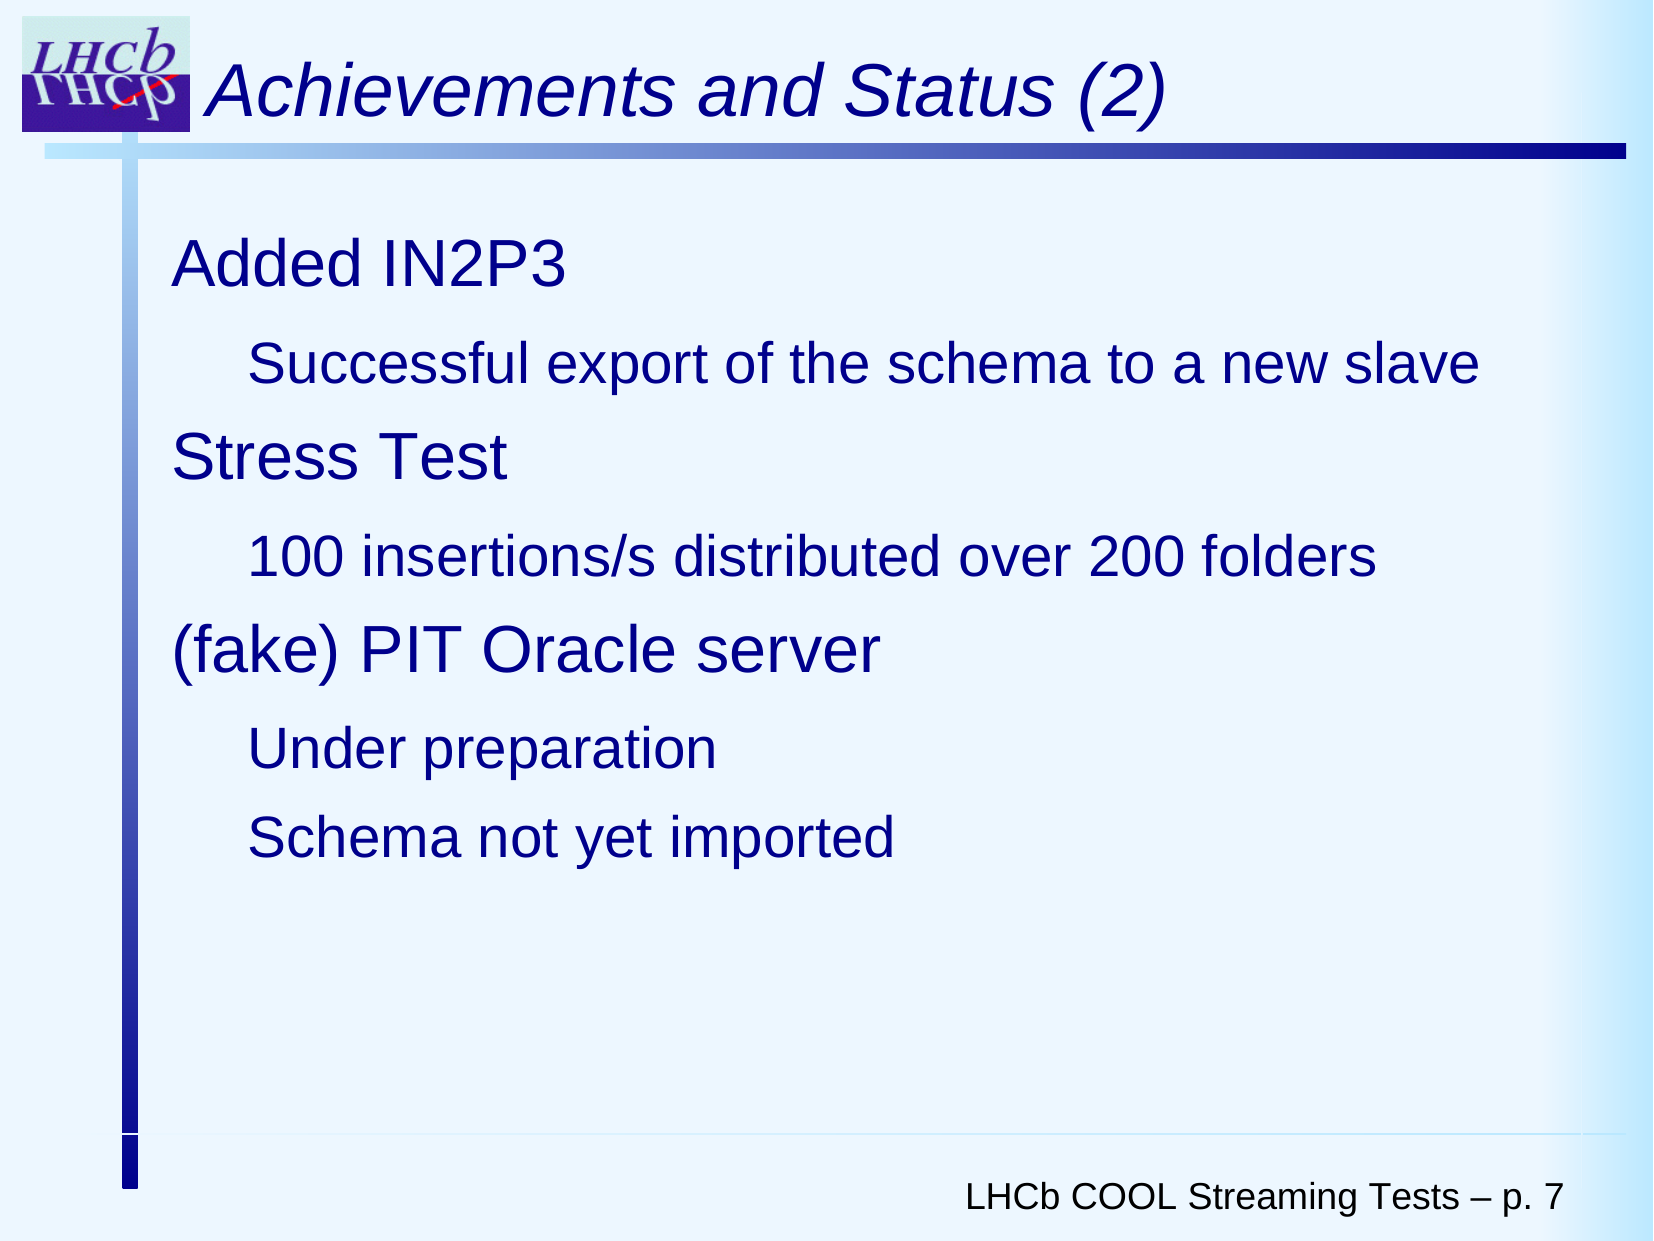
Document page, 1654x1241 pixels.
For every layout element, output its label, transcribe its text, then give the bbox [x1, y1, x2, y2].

title Achievements and Status (2) [206, 0, 1582, 182]
list Added IN2P3 Successful export of the schema to a new slave Stress Test 100 insertions/s distributed over 200 folders (fake) PIT Oracle server Under preparation Schema not yet imported [153, 226, 1533, 1095]
picture [22, 16, 190, 132]
